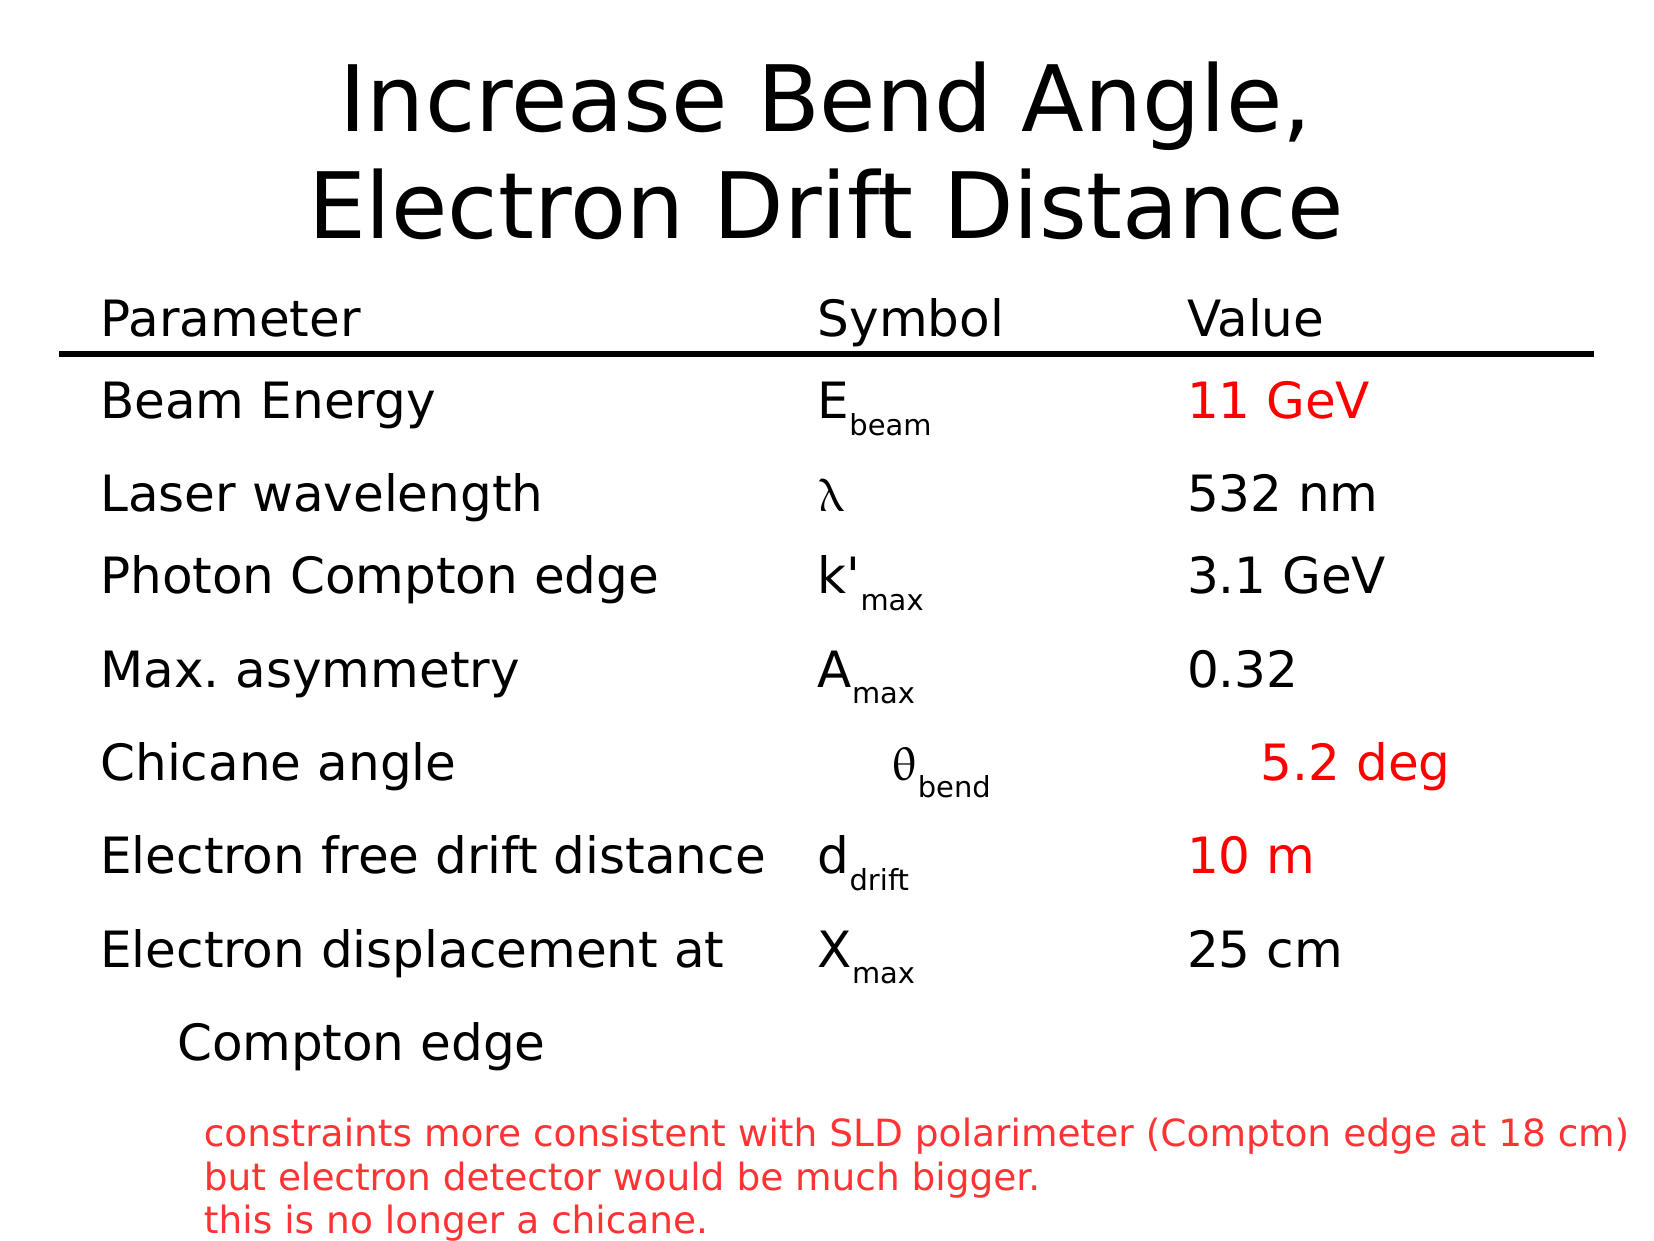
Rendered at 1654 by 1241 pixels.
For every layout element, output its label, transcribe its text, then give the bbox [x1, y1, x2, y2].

title Increase Bend Angle, Electron Drift Distance [82, 45, 1571, 261]
text_box constraints more consistent with SLD polarimeter (Compton edge at 18 cm) but electron detector would be much bigger. this is no longer a chicane. [177, 1104, 1630, 1241]
list Parameter Symbol Value Beam Energy Ebeam 11 GeV Laser wavelength  532 nm Photon Compton edge k'max 3.1 GeV Max. asymmetry Amax 0.32 Chicane angle bend 5.2 deg Electron free drift distance ddrift 10 m Electron displacement at Xmax 25 cm Compton edge [82, 357, 1571, 1094]
list Parameter Symbol Value Beam Energy Ebeam 11 GeV Laser wavelength  532 nm Photon Compton edge k'max 3.1 GeV Max. asymmetry Amax 0.32 Chicane angle bend 5.2 deg Electron free drift distance ddrift 10 m Electron displacement at Xmax 25 cm Compton edge [82, 290, 1571, 351]
